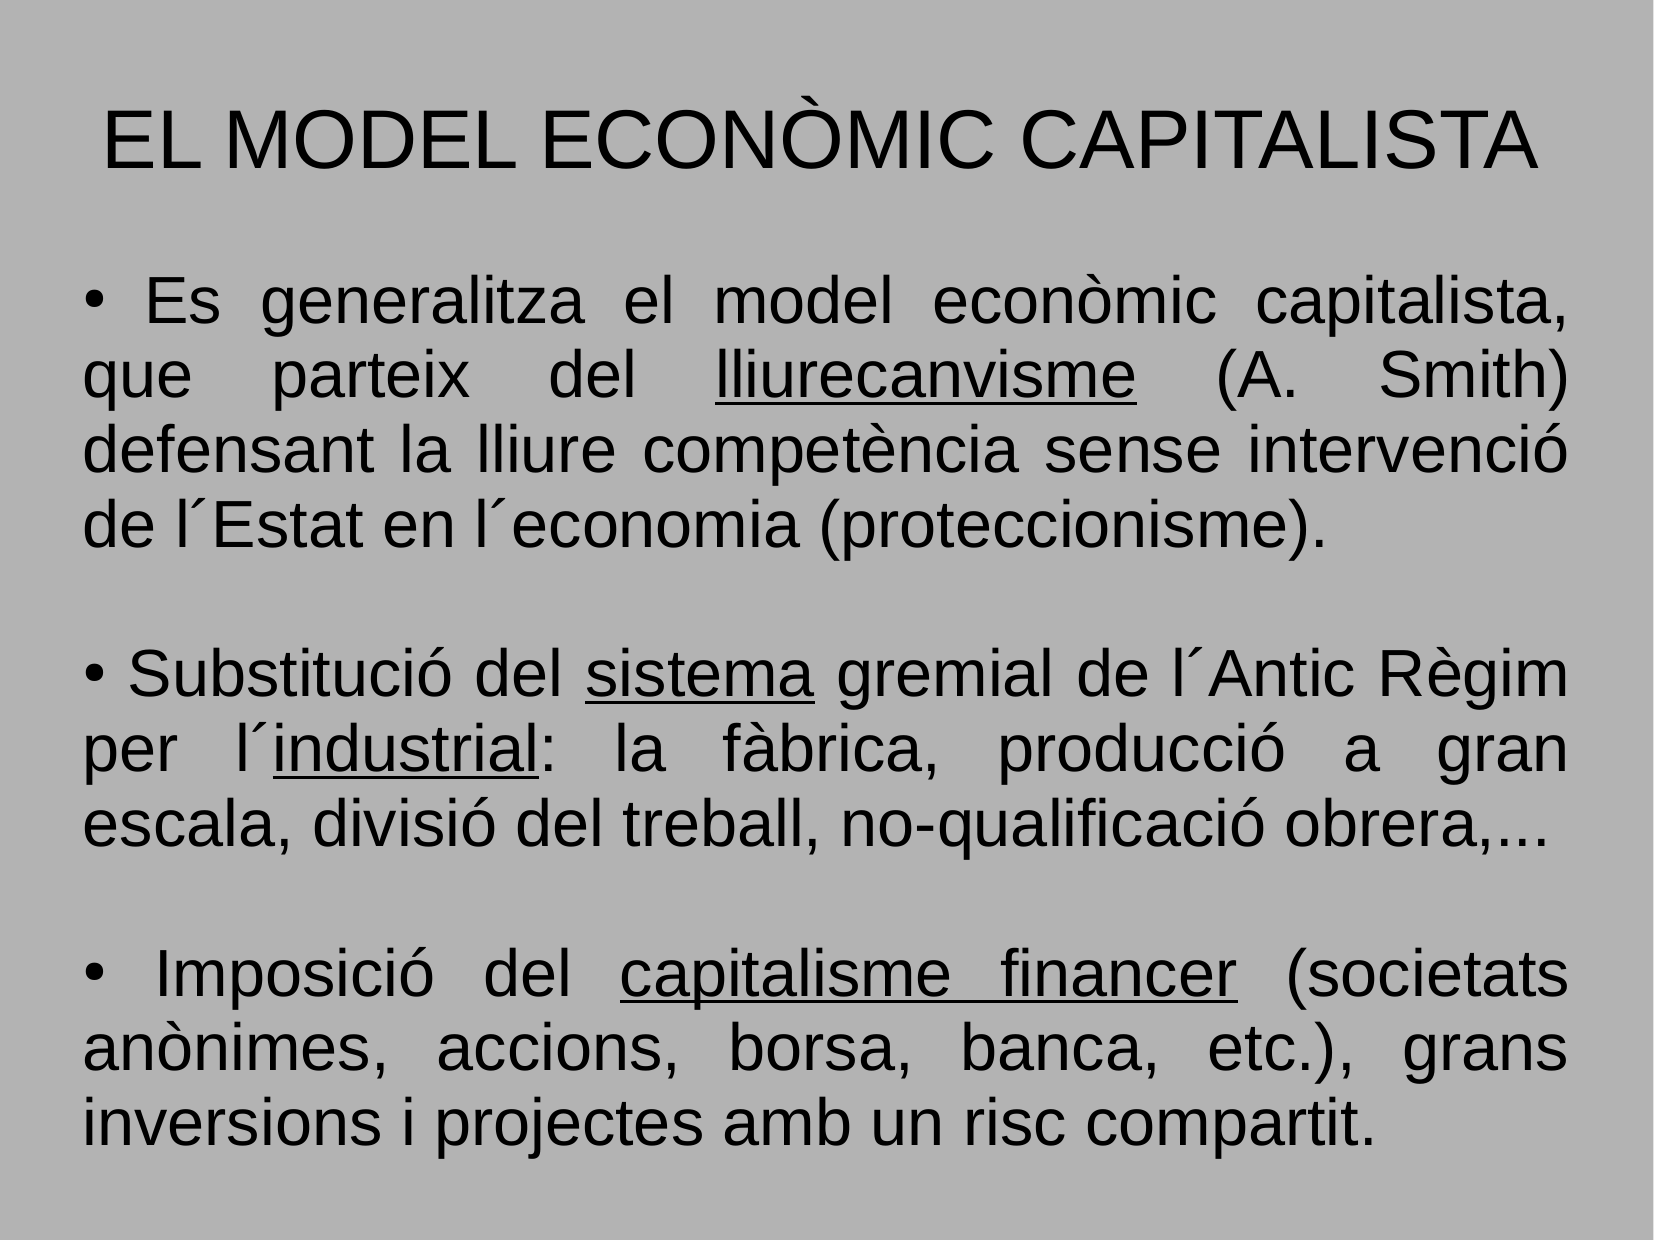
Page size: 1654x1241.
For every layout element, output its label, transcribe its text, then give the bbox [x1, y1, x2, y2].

title EL MODEL ECONÒMIC CAPITALISTA [76, 43, 1565, 237]
subtitle Es generalitza el model econòmic capitalista, que parteix del lliurecanvisme (A. Smith) defensant la lliure competència sense intervenció de l´Estat en l´economia (proteccionisme). Substitució del sistema gremial de l´Antic Règim per l´industrial: la fàbrica, producció a gran escala, divisió del treball, no-qualificació obrera,... Imposició del capitalisme financer (societats anònimes, accions, borsa, banca, etc.), grans inversions i projectes amb un risc compartit. [82, 262, 1571, 1160]
